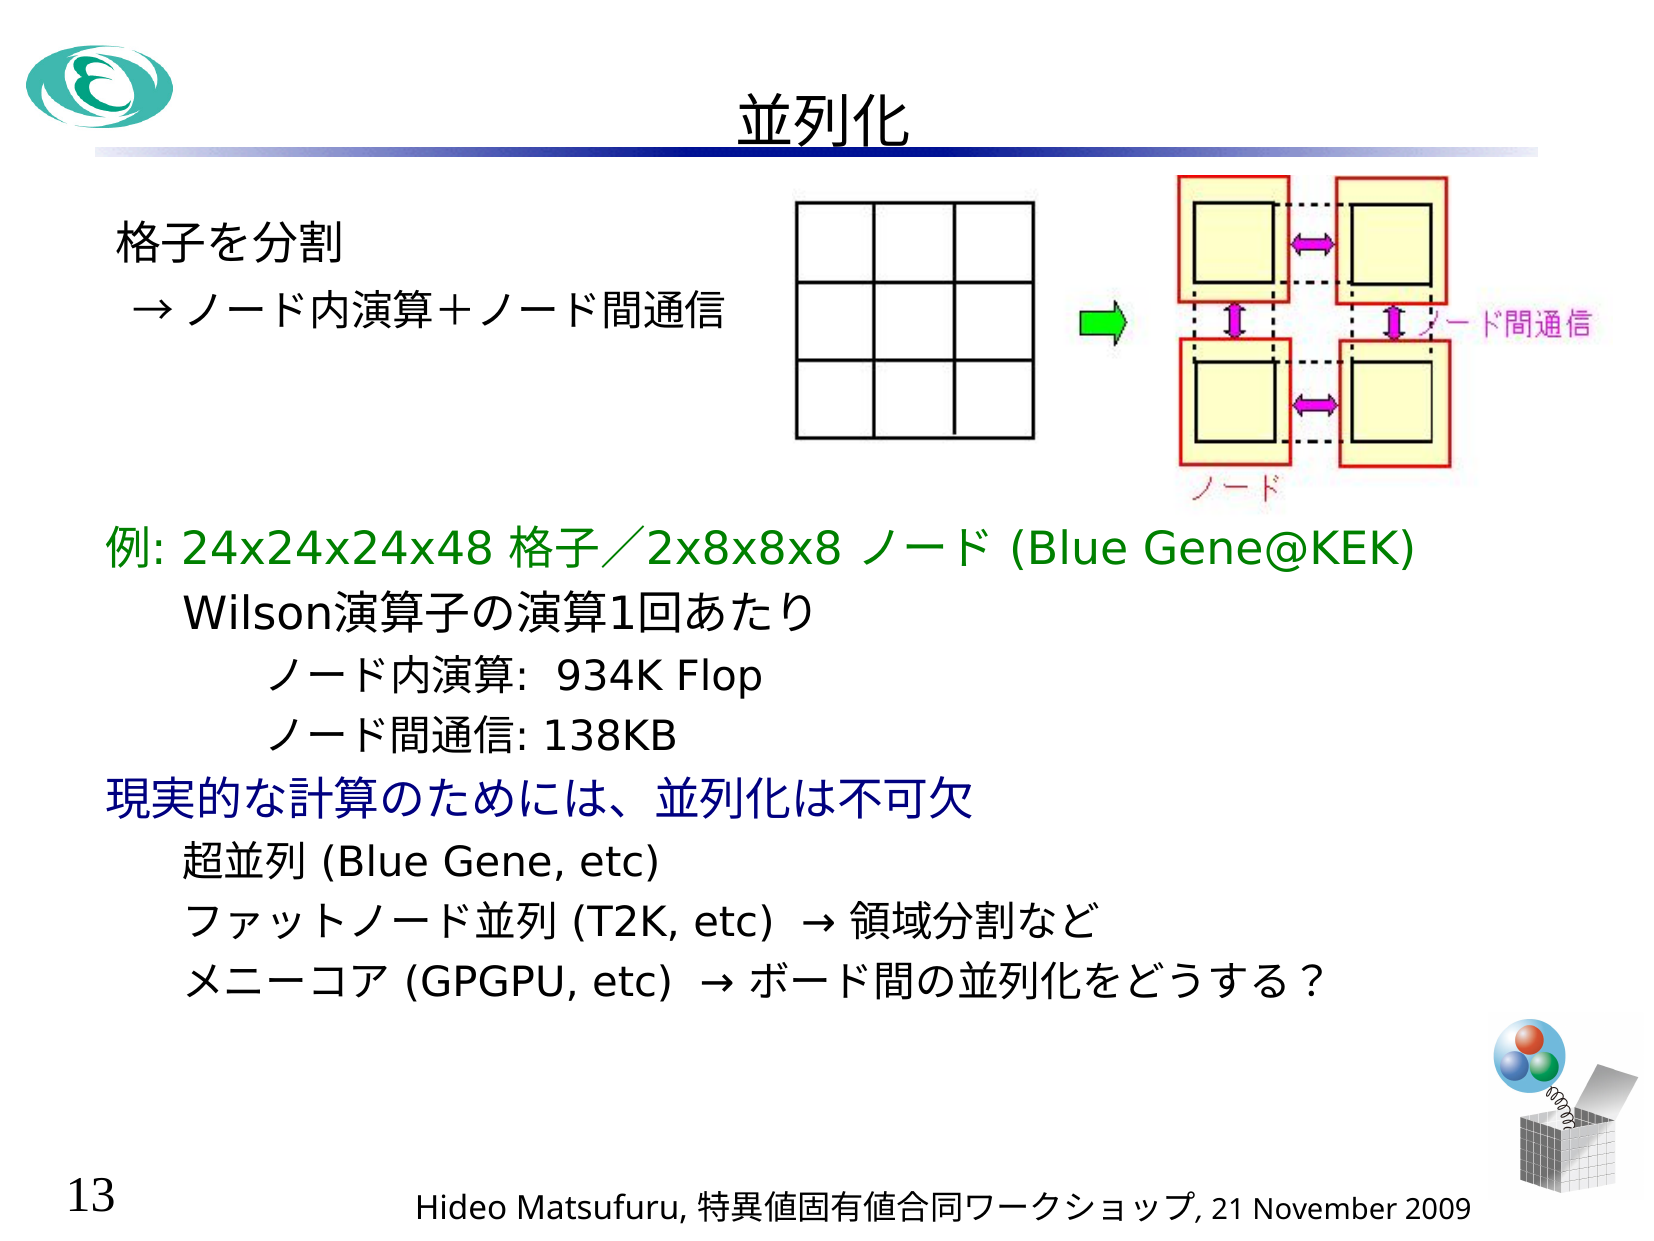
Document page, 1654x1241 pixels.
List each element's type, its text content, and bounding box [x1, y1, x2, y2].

text_box 格子を分割 [104, 206, 367, 263]
title 並列化 [235, 45, 1440, 152]
picture [1488, 1012, 1644, 1200]
list 例: 24x24x24x48 格子／2x8x8x8 ノード (Blue Gene@KEK) Wilson演算子の演算1回あたり ノード内演算: 934K Flop ノード間通信: 138KB 現実的な計算のためには、並列化は不可欠 超並列 (Blue Gene, etc) ファットノード並列 (T2K, etc) → 領域分割など メニーコア (GPGPU, etc) → ボード間の並列化をどうする？ [87, 521, 1596, 1007]
picture [20, 37, 179, 136]
picture [792, 175, 1613, 518]
text_box → ノード内演算＋ノード間通信 [132, 276, 734, 328]
picture [95, 147, 1538, 157]
